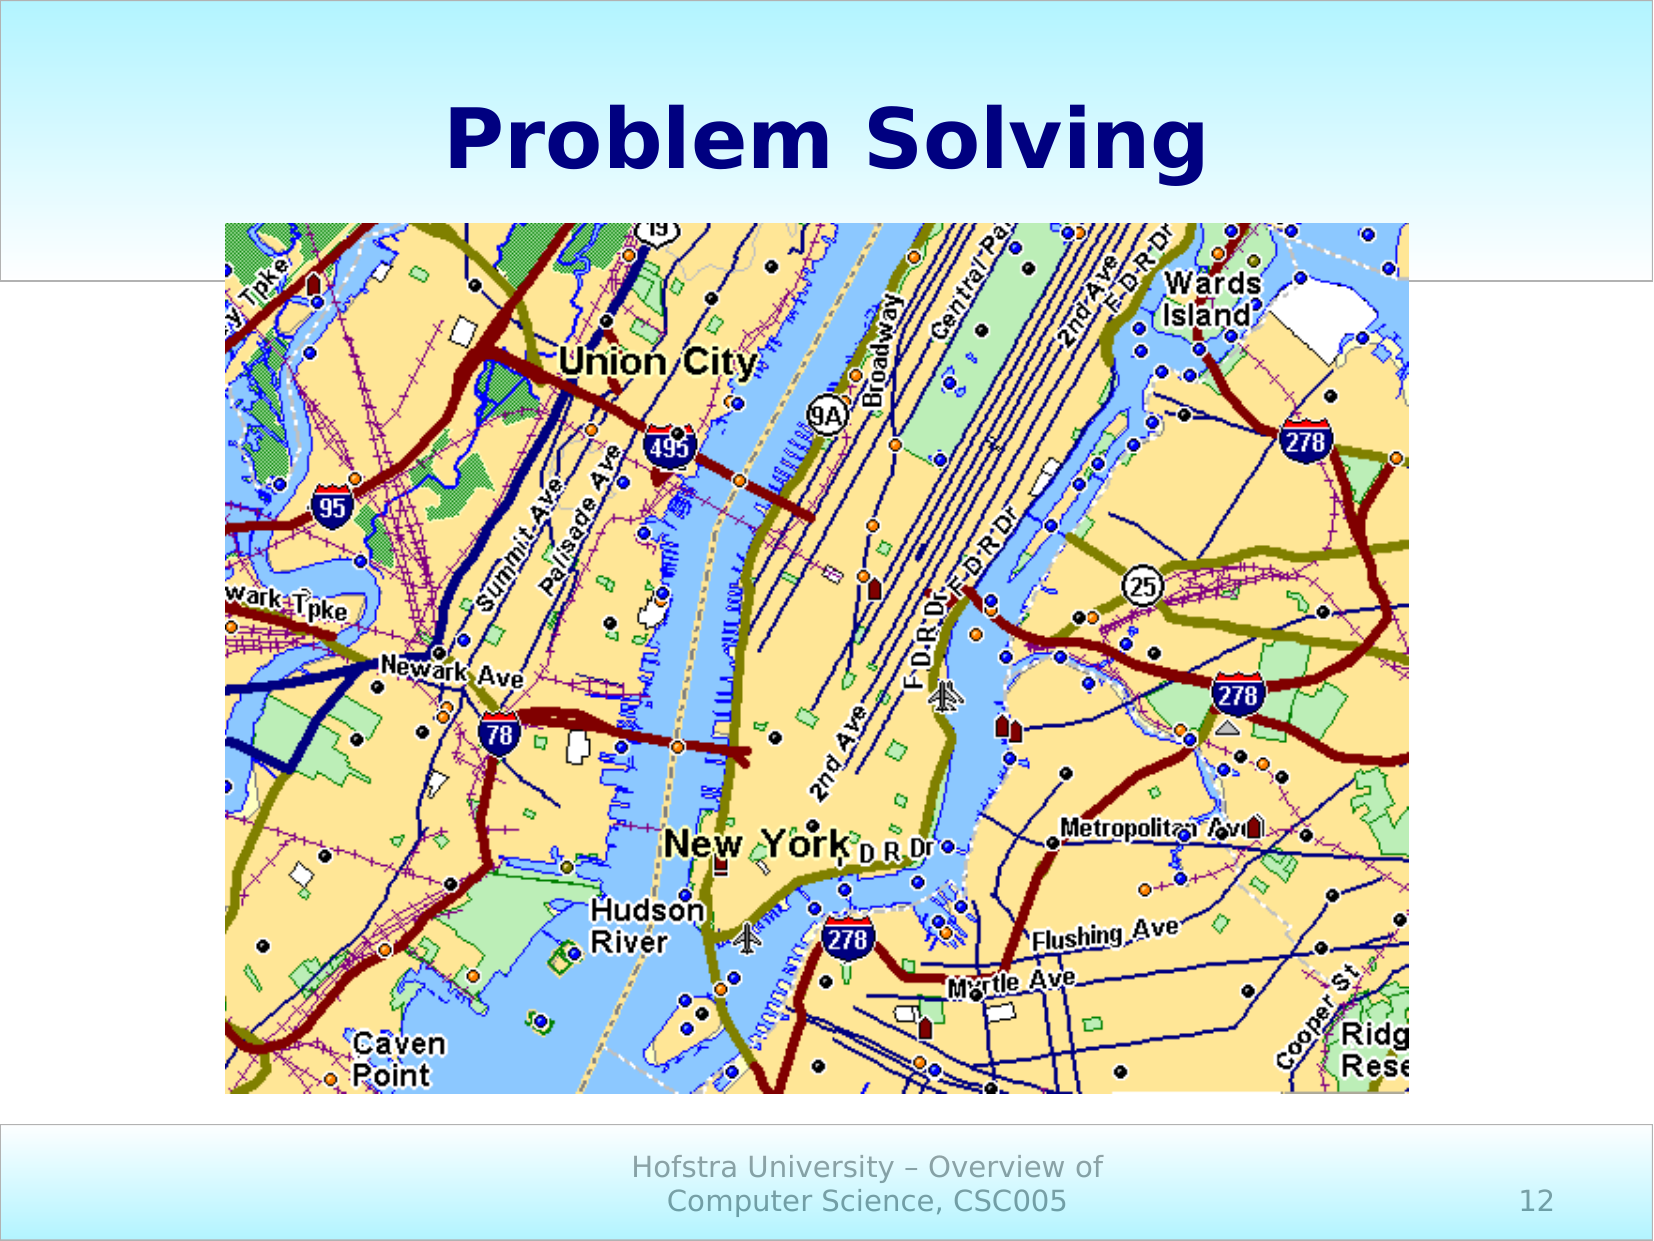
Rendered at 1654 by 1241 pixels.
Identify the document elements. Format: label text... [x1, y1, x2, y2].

title Problem Solving [78, 84, 1576, 195]
picture [225, 223, 1409, 1094]
